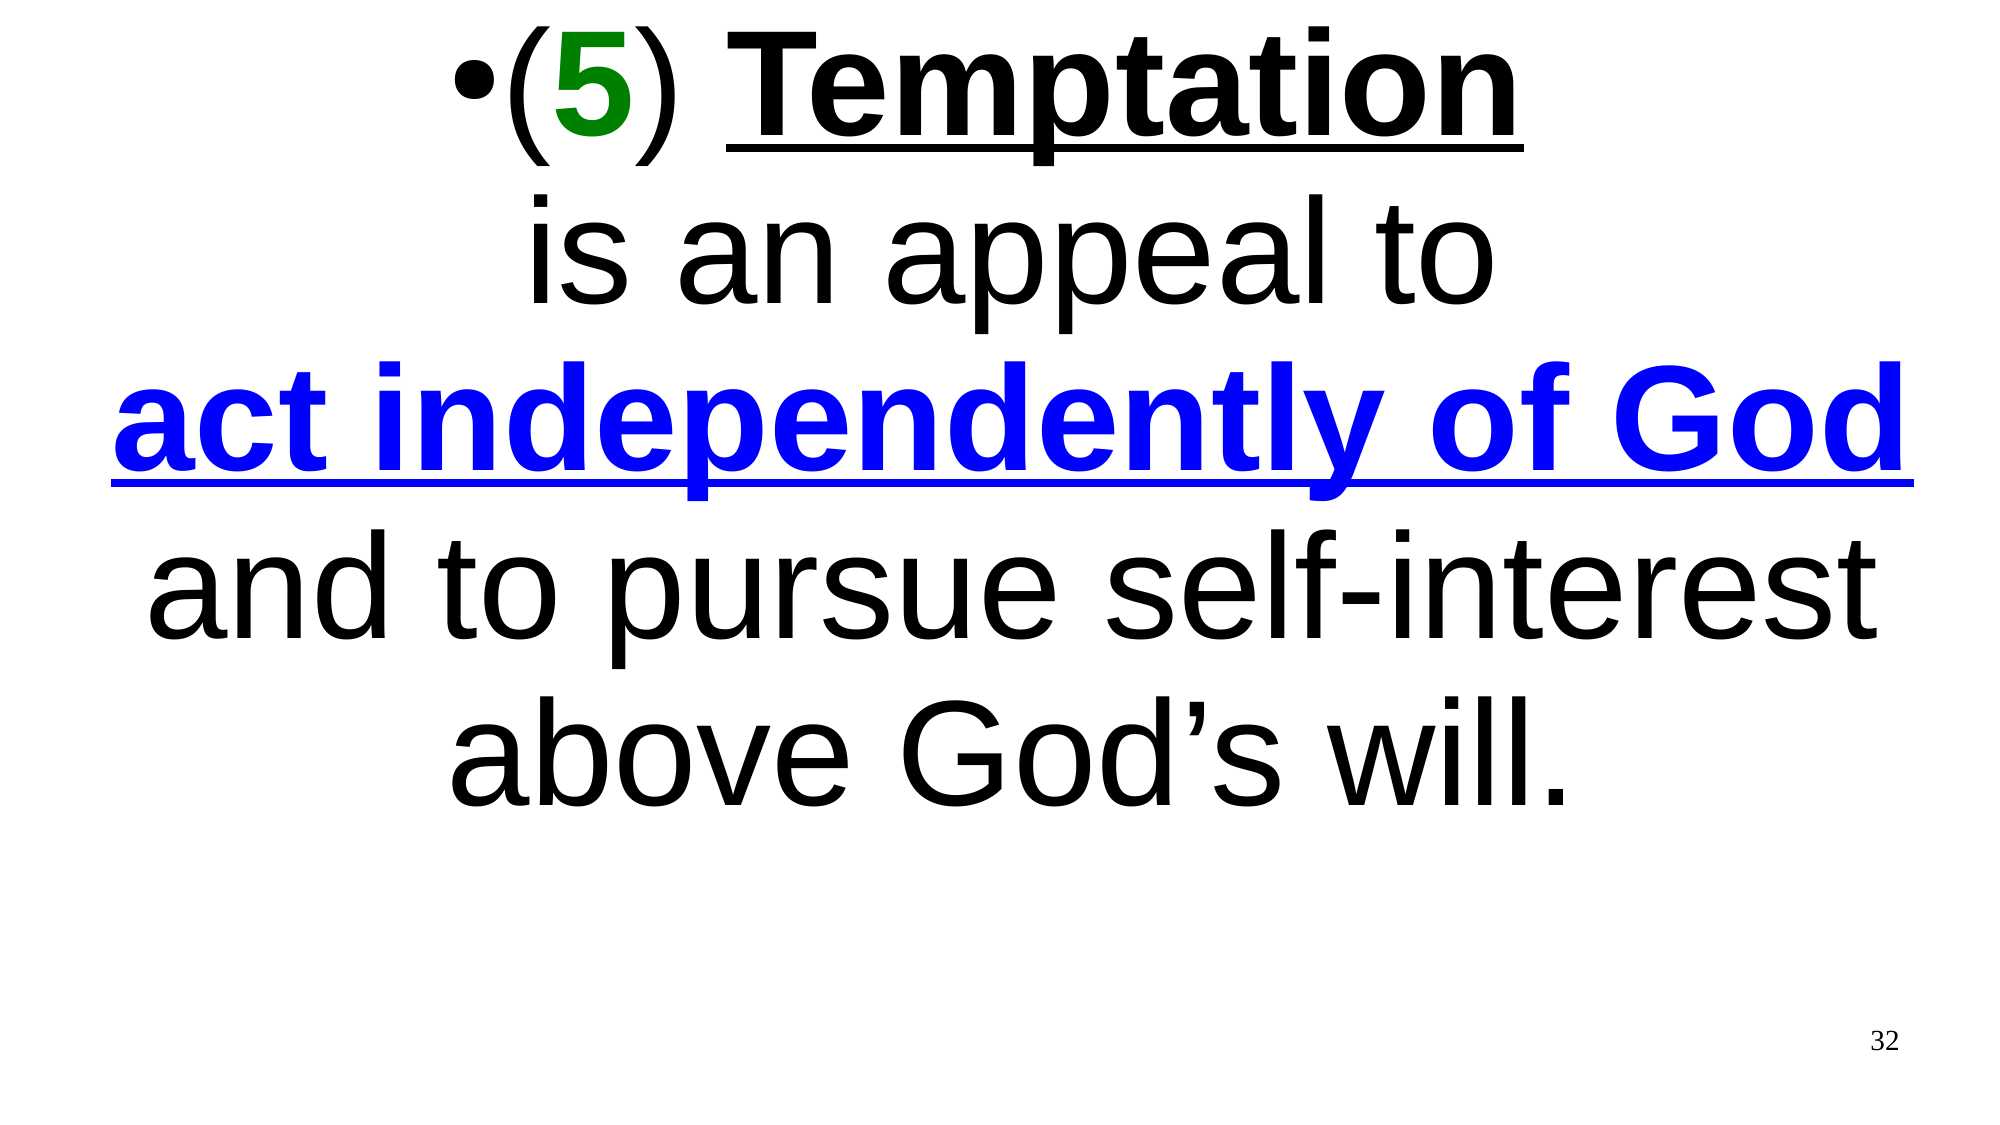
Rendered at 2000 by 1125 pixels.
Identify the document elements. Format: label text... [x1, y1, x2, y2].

list (5) Temptation is an appeal to act independently of God and to pursue self-interest above God’s will. [0, 0, 1996, 1123]
